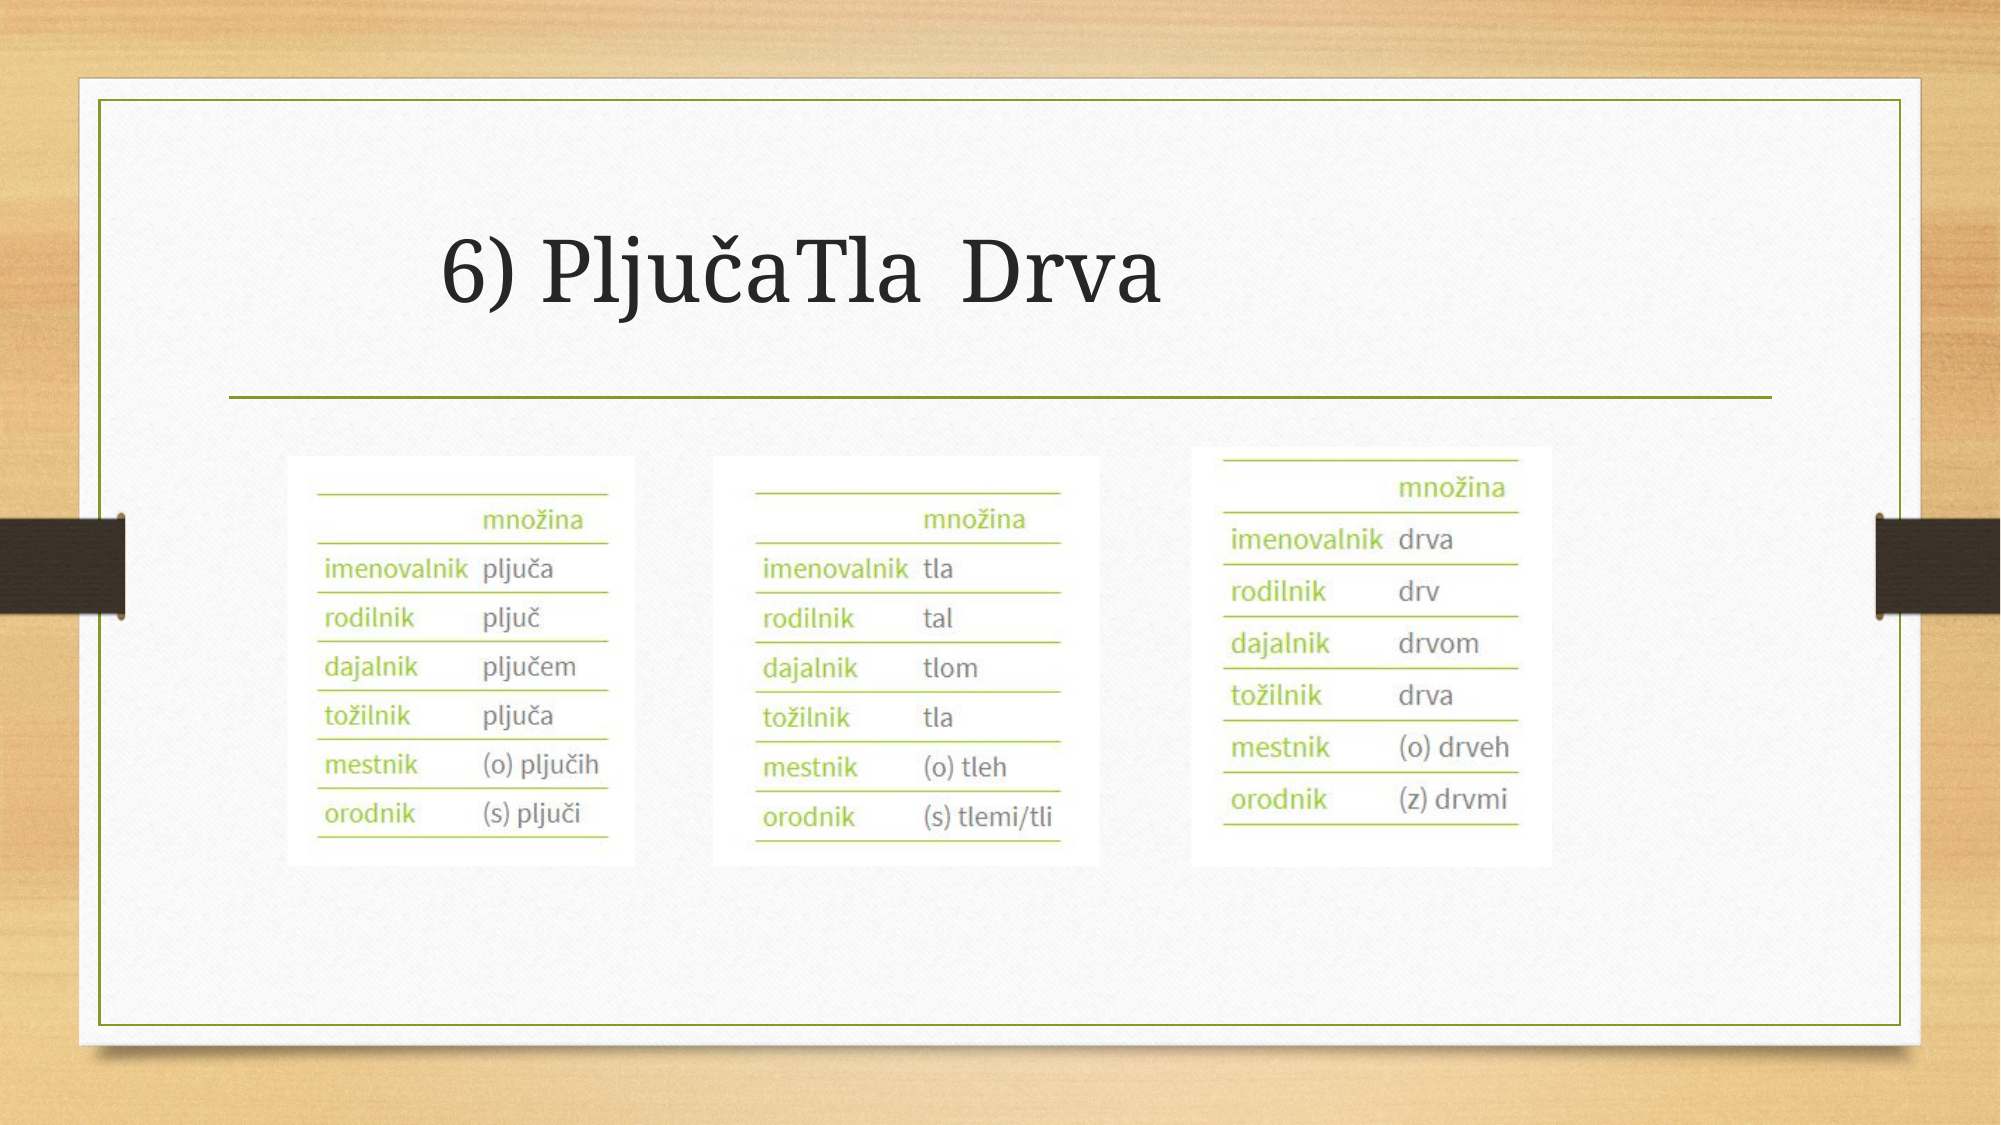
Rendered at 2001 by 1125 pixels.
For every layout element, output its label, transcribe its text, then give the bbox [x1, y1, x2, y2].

picture [712, 456, 1100, 866]
title 6) Pljuča Tla Drva [212, 161, 1450, 376]
picture [1191, 447, 1552, 867]
picture [287, 456, 635, 866]
